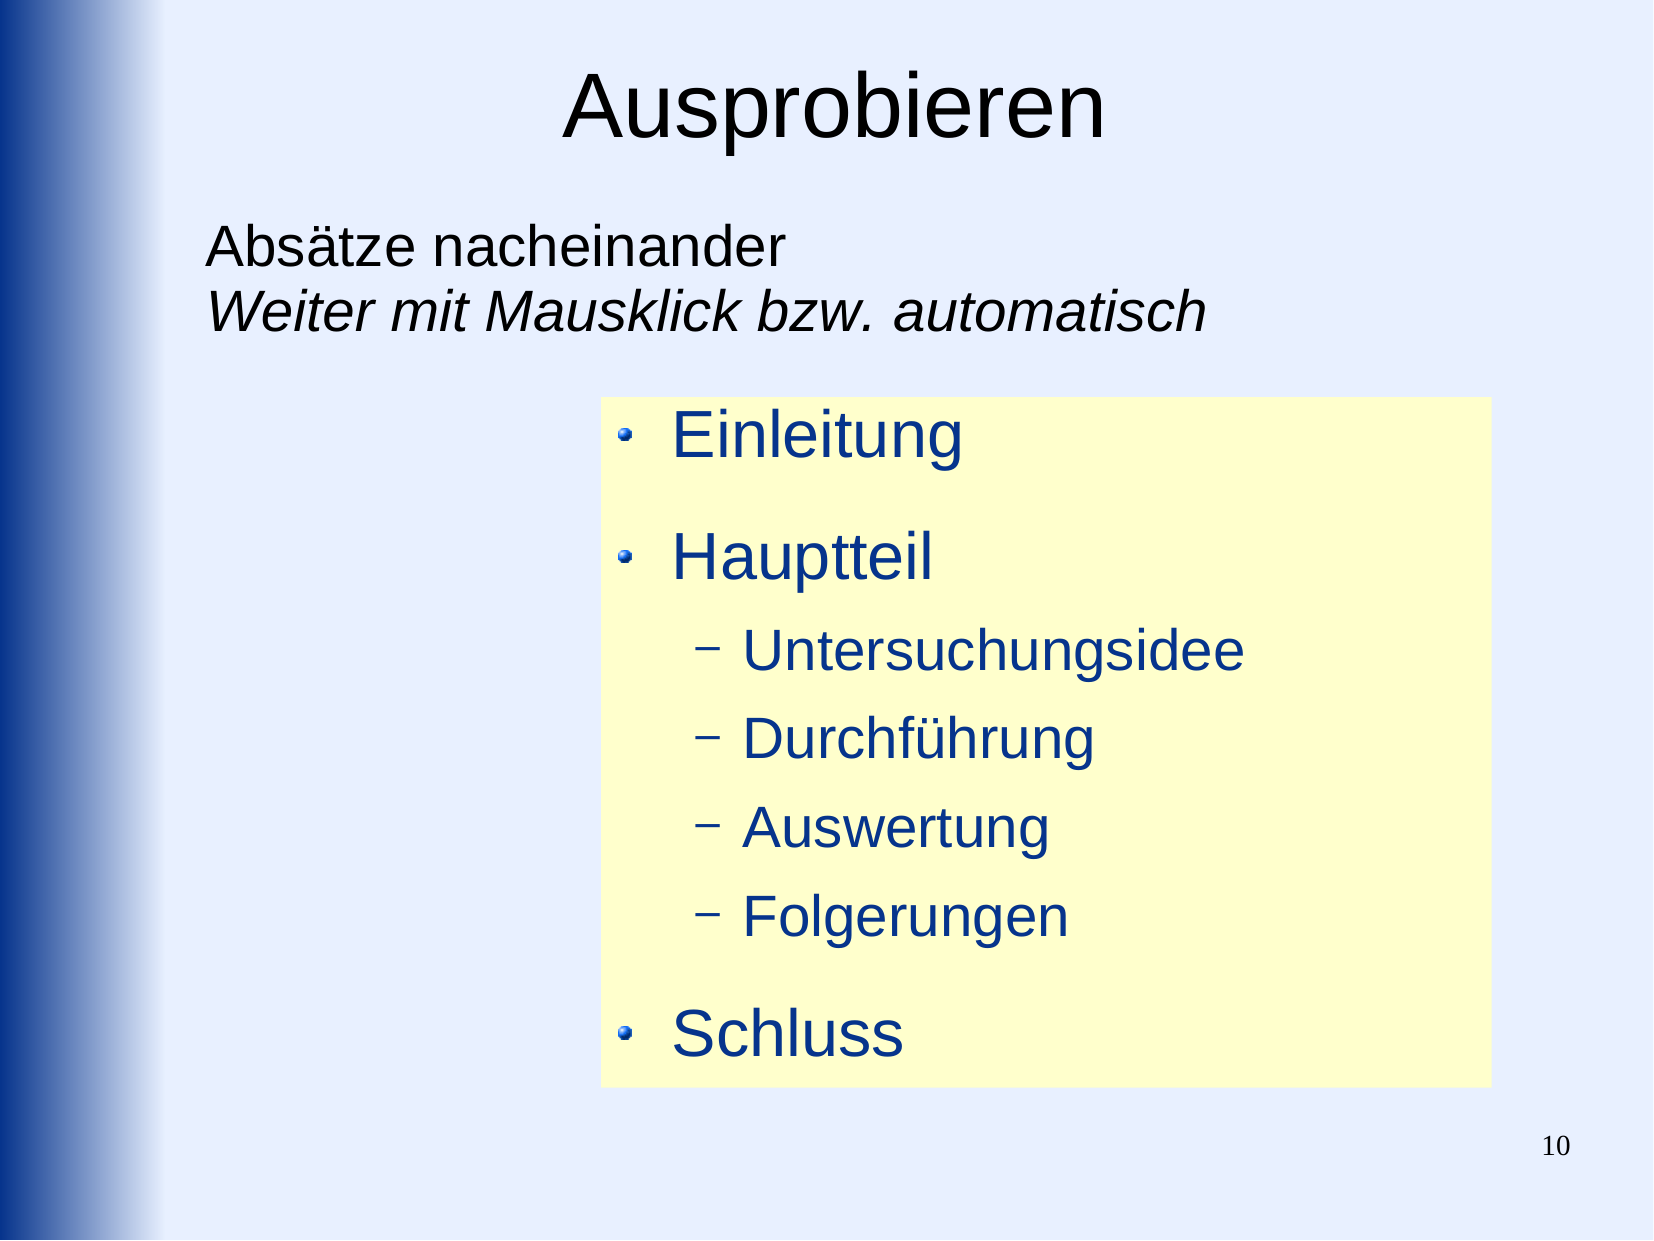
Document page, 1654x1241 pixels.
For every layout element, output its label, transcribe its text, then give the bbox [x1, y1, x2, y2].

list Einleitung Hauptteil Untersuchungsidee Durchführung Auswertung Folgerungen Schluss [601, 397, 1492, 1088]
title Ausprobieren [0, 1, 1654, 210]
text_box Absätze nacheinander Weiter mit Mausklick bzw. automatisch [191, 206, 1335, 351]
